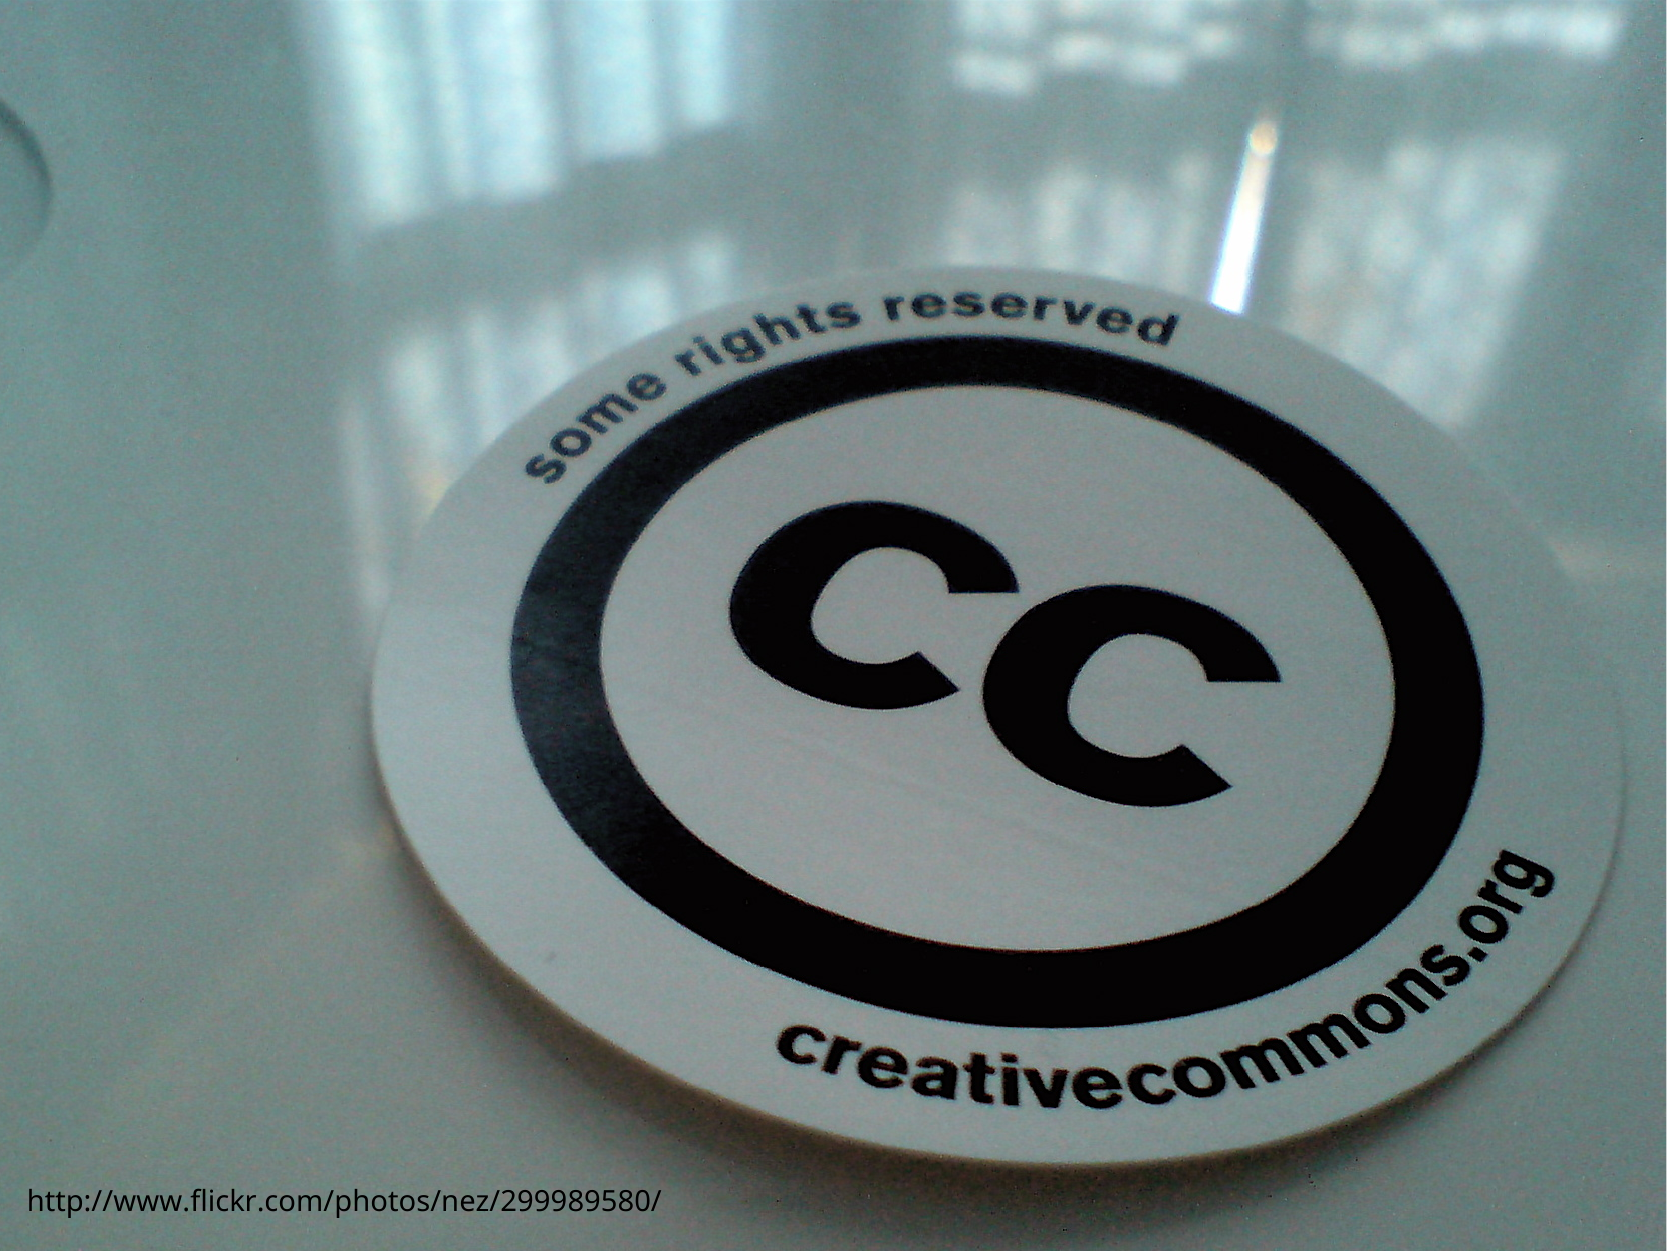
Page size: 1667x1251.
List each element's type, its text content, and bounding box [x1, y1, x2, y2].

picture [0, 0, 1667, 1251]
text_box http://www.flickr.com/photos/nez/299989580/ [12, 1175, 626, 1225]
